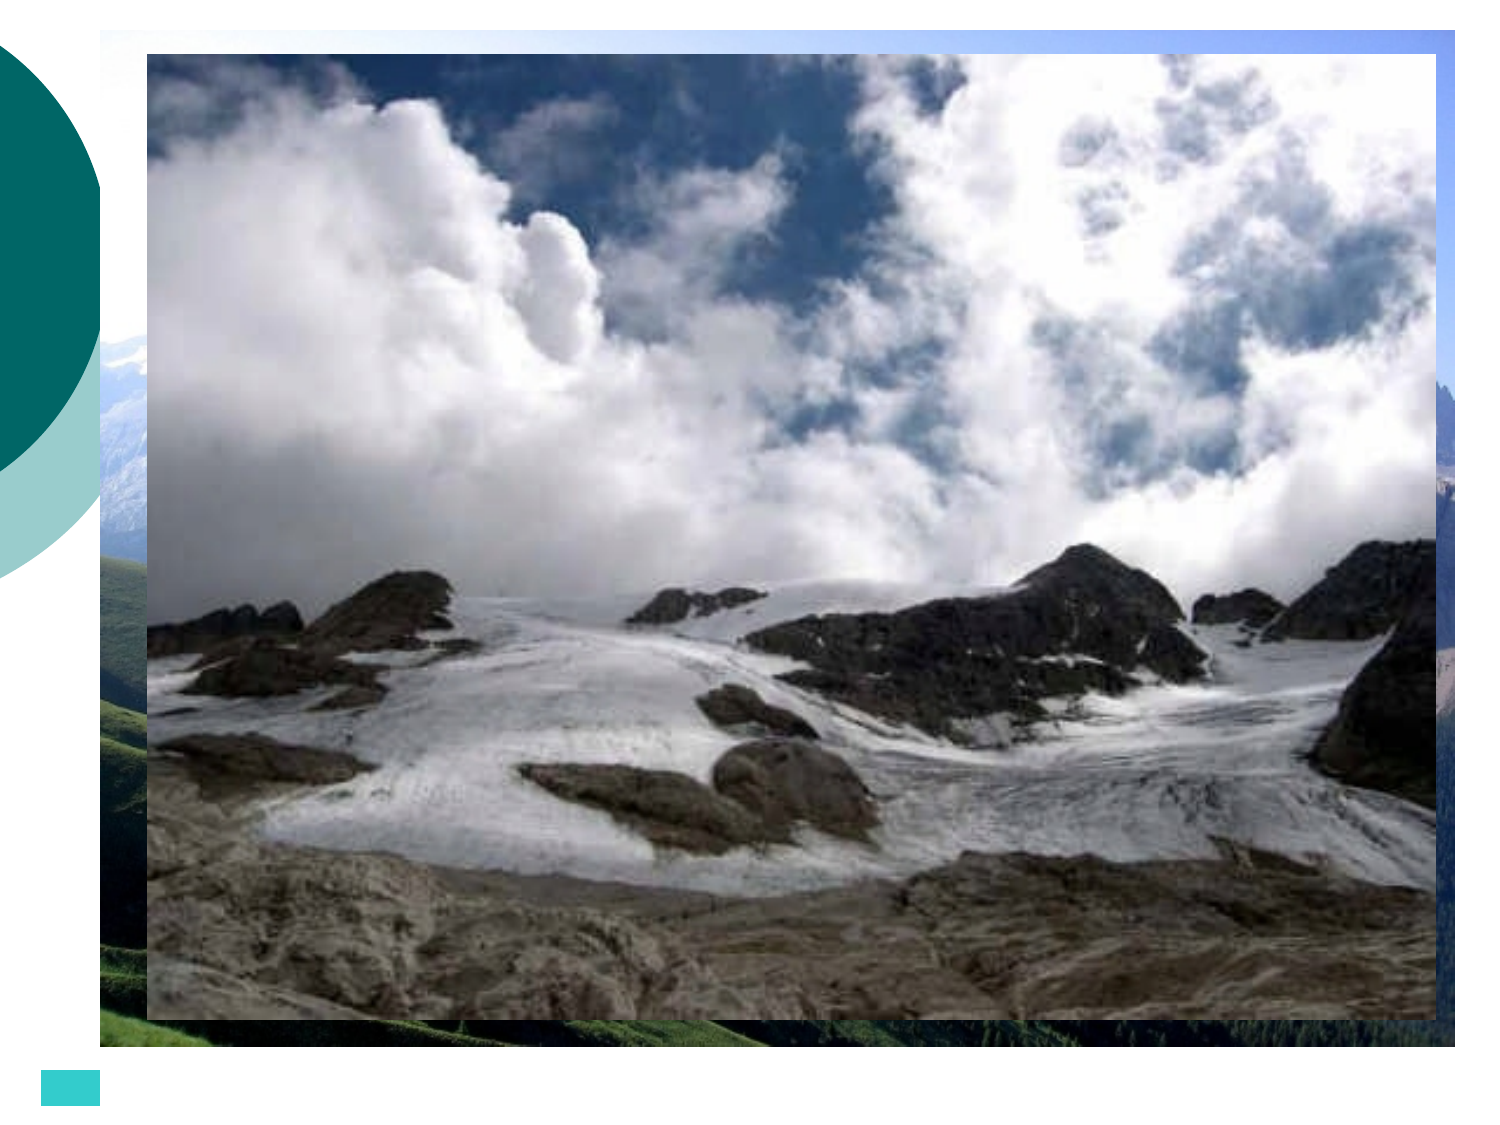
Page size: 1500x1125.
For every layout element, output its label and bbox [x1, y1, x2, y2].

text_box [41, 1070, 100, 1106]
picture [100, 30, 1455, 1047]
